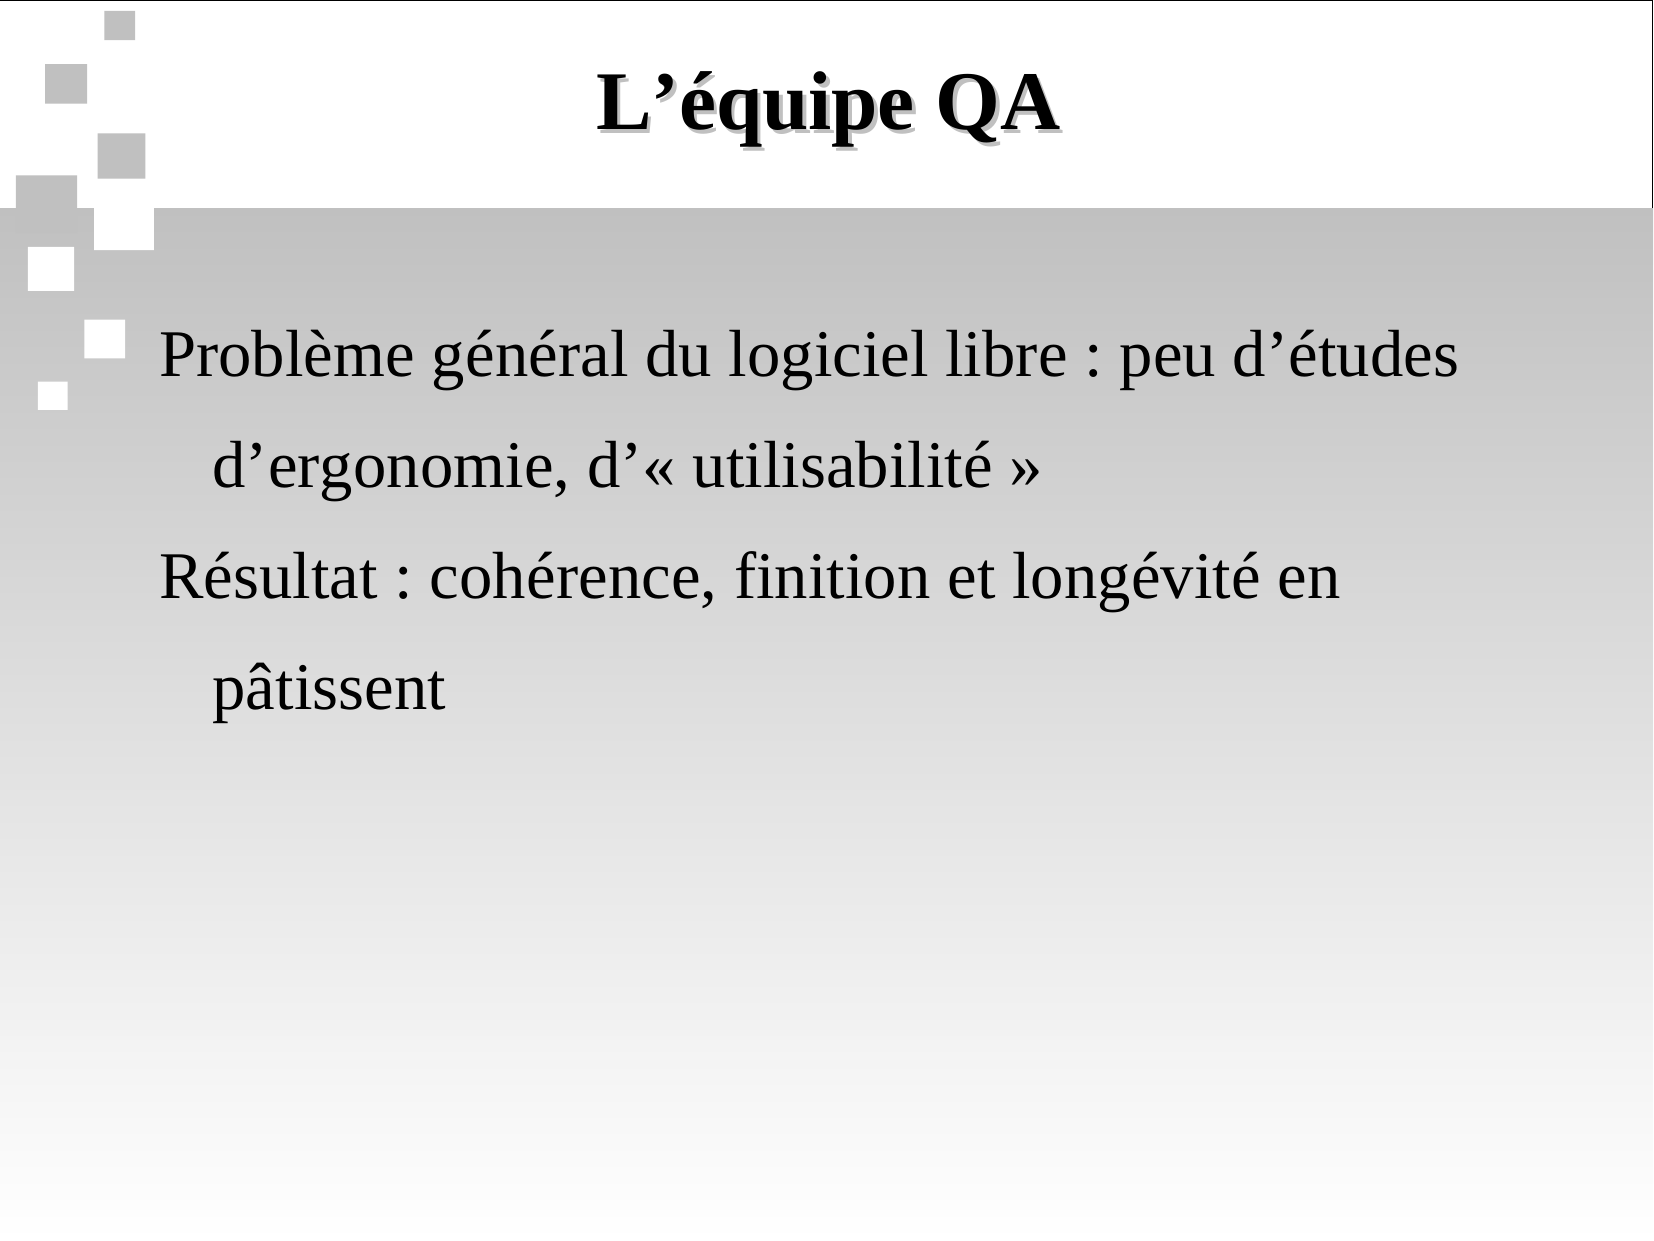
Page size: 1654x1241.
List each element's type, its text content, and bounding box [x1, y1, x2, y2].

title L’équipe QA [90, 0, 1567, 204]
list Problème général du logiciel libre : peu d’études d’ergonomie, d’« utilisabilité » Résultat : cohérence, finition et longévité en pâtissent [141, 279, 1532, 1183]
